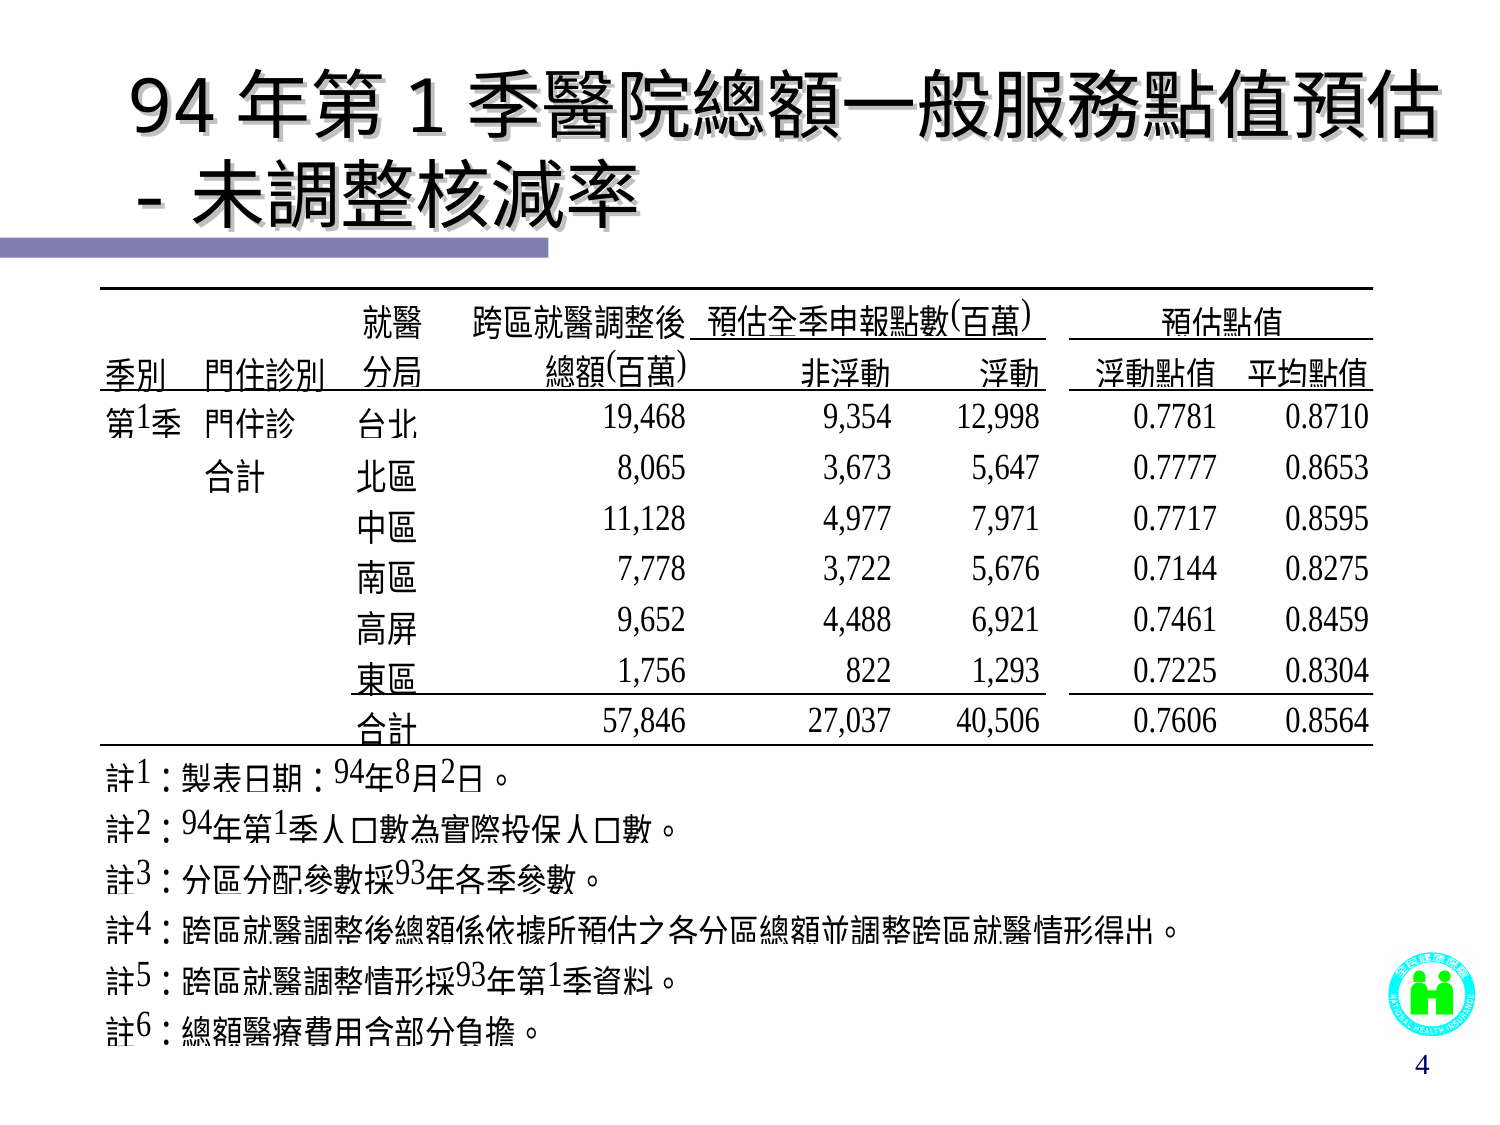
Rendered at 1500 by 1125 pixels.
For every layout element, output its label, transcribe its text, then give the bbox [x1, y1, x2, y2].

text_box [1400, 1037, 1476, 1125]
title 94年第1季醫院總額一般服務點值預估 -未調整核減率 [112, 50, 1476, 238]
picture [99, 287, 1375, 1051]
